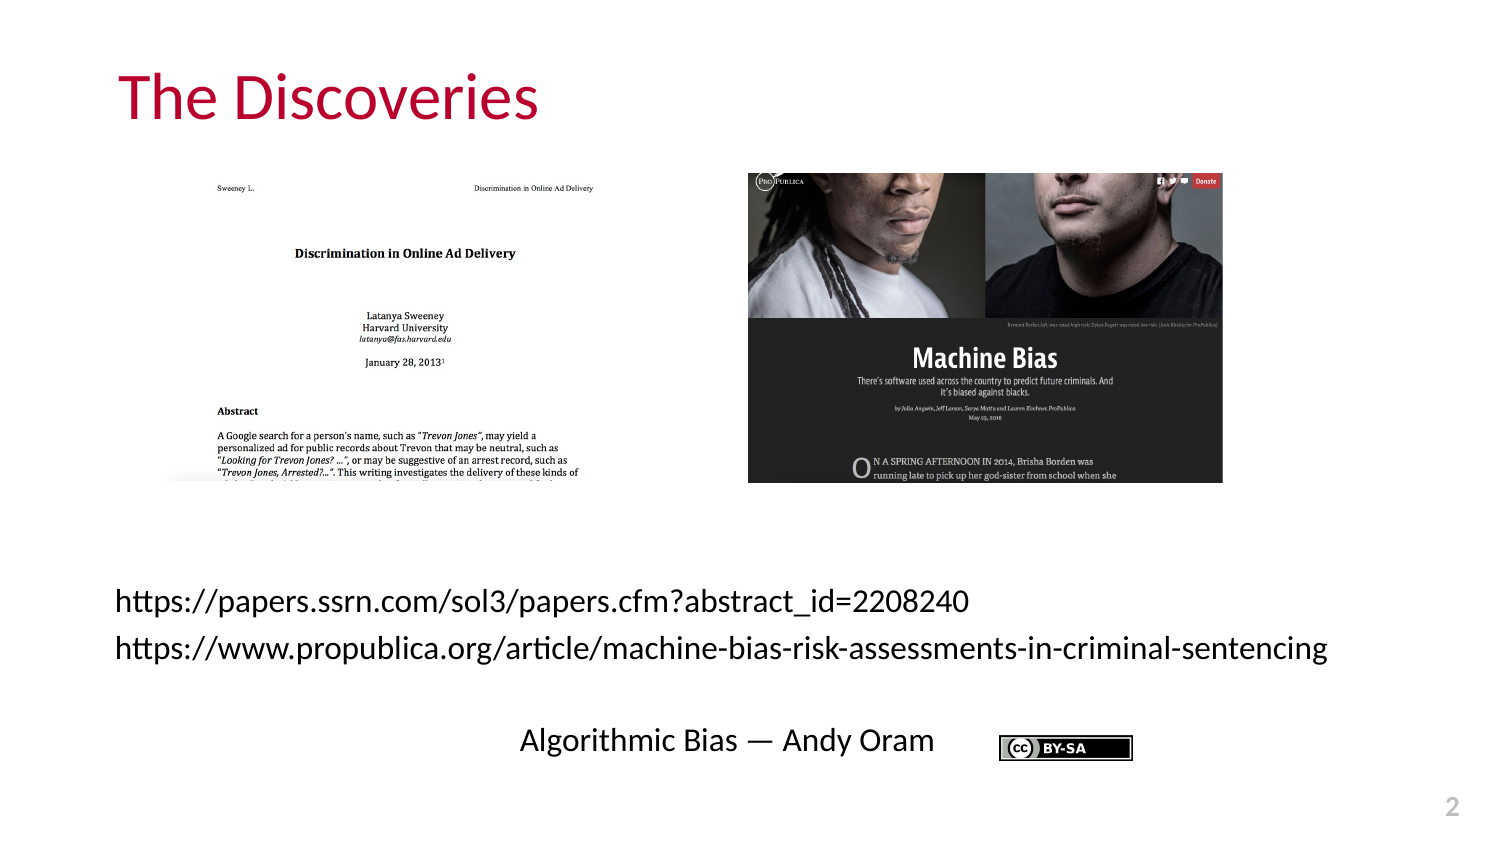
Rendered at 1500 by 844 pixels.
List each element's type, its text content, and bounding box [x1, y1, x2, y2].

picture [161, 173, 637, 481]
title The Discoveries [103, 45, 1397, 208]
picture [748, 173, 1223, 483]
list https://www.propublica.org/article/machine-bias-risk-assessments-in-criminal-sentencing [99, 623, 1394, 702]
slide_number <number> [1125, 782, 1475, 828]
list Algorithmic Bias — Andy Oram [207, 715, 1248, 794]
list https://papers.ssrn.com/sol3/papers.cfm?abstract_id=2208240 [100, 576, 1394, 655]
picture [999, 735, 1133, 761]
